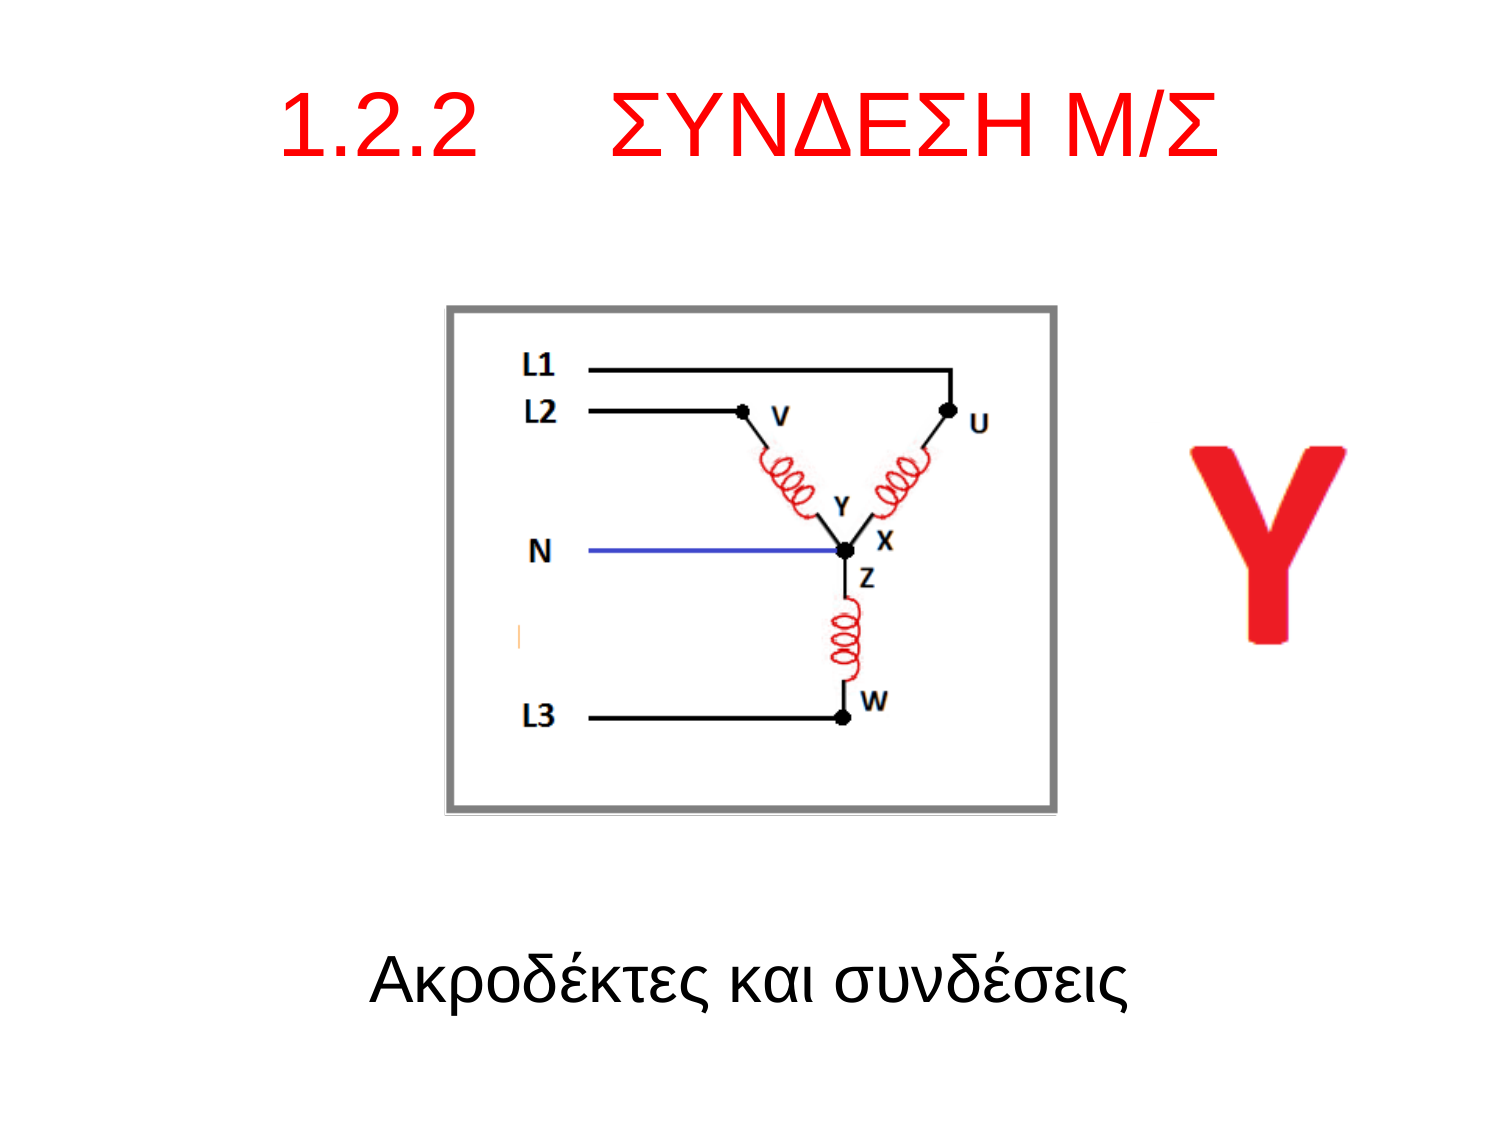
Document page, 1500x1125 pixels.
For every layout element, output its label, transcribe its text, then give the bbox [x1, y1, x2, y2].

picture [1148, 421, 1383, 666]
title 1.2.2 ΣΥΝΔΕΣΗ Μ/Σ [112, 54, 1388, 185]
picture [442, 304, 1061, 819]
subtitle Ακροδέκτες και συνδέσεις [225, 928, 1276, 1035]
